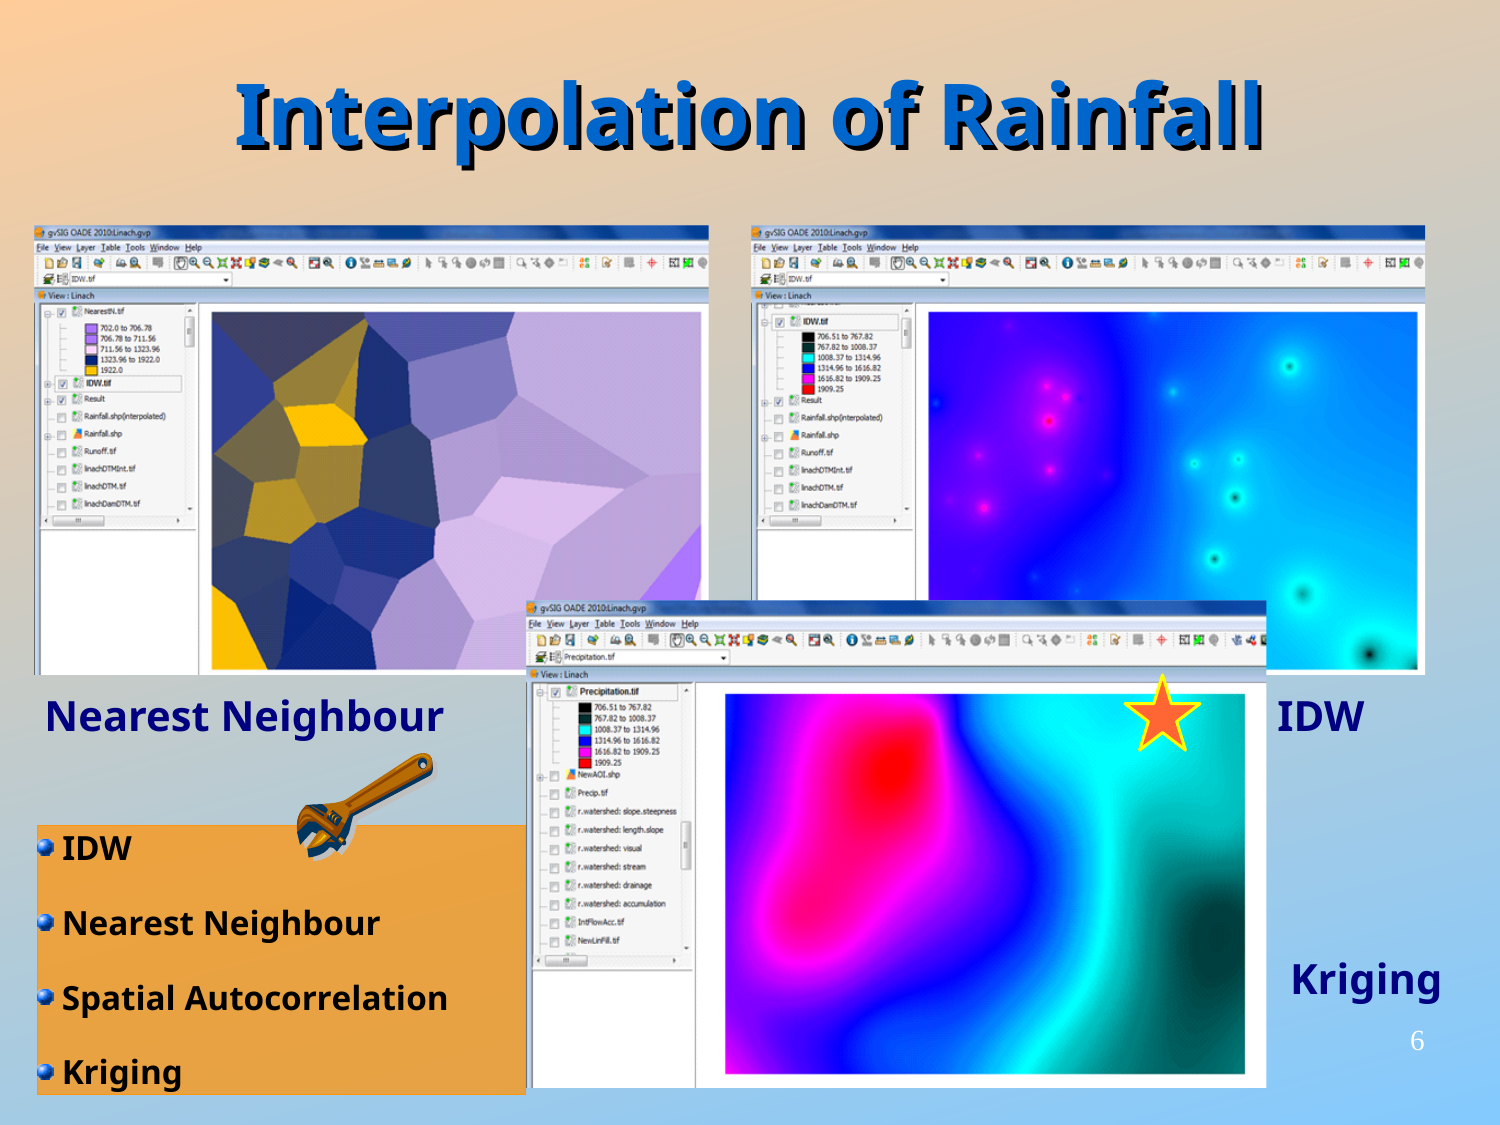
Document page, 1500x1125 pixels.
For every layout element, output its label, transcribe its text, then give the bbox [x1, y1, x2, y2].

text_box Nearest Neighbour [29, 674, 488, 748]
text_box IDW [1267, 674, 1500, 748]
text_box Kriging [1274, 937, 1500, 1011]
title Interpolation of Rainfall [75, 45, 1425, 233]
picture [33, 224, 1426, 1088]
picture [294, 750, 439, 863]
text_box [1125, 675, 1201, 751]
list IDW Nearest Neighbour Spatial Autocorrelation Kriging [37, 825, 526, 1078]
